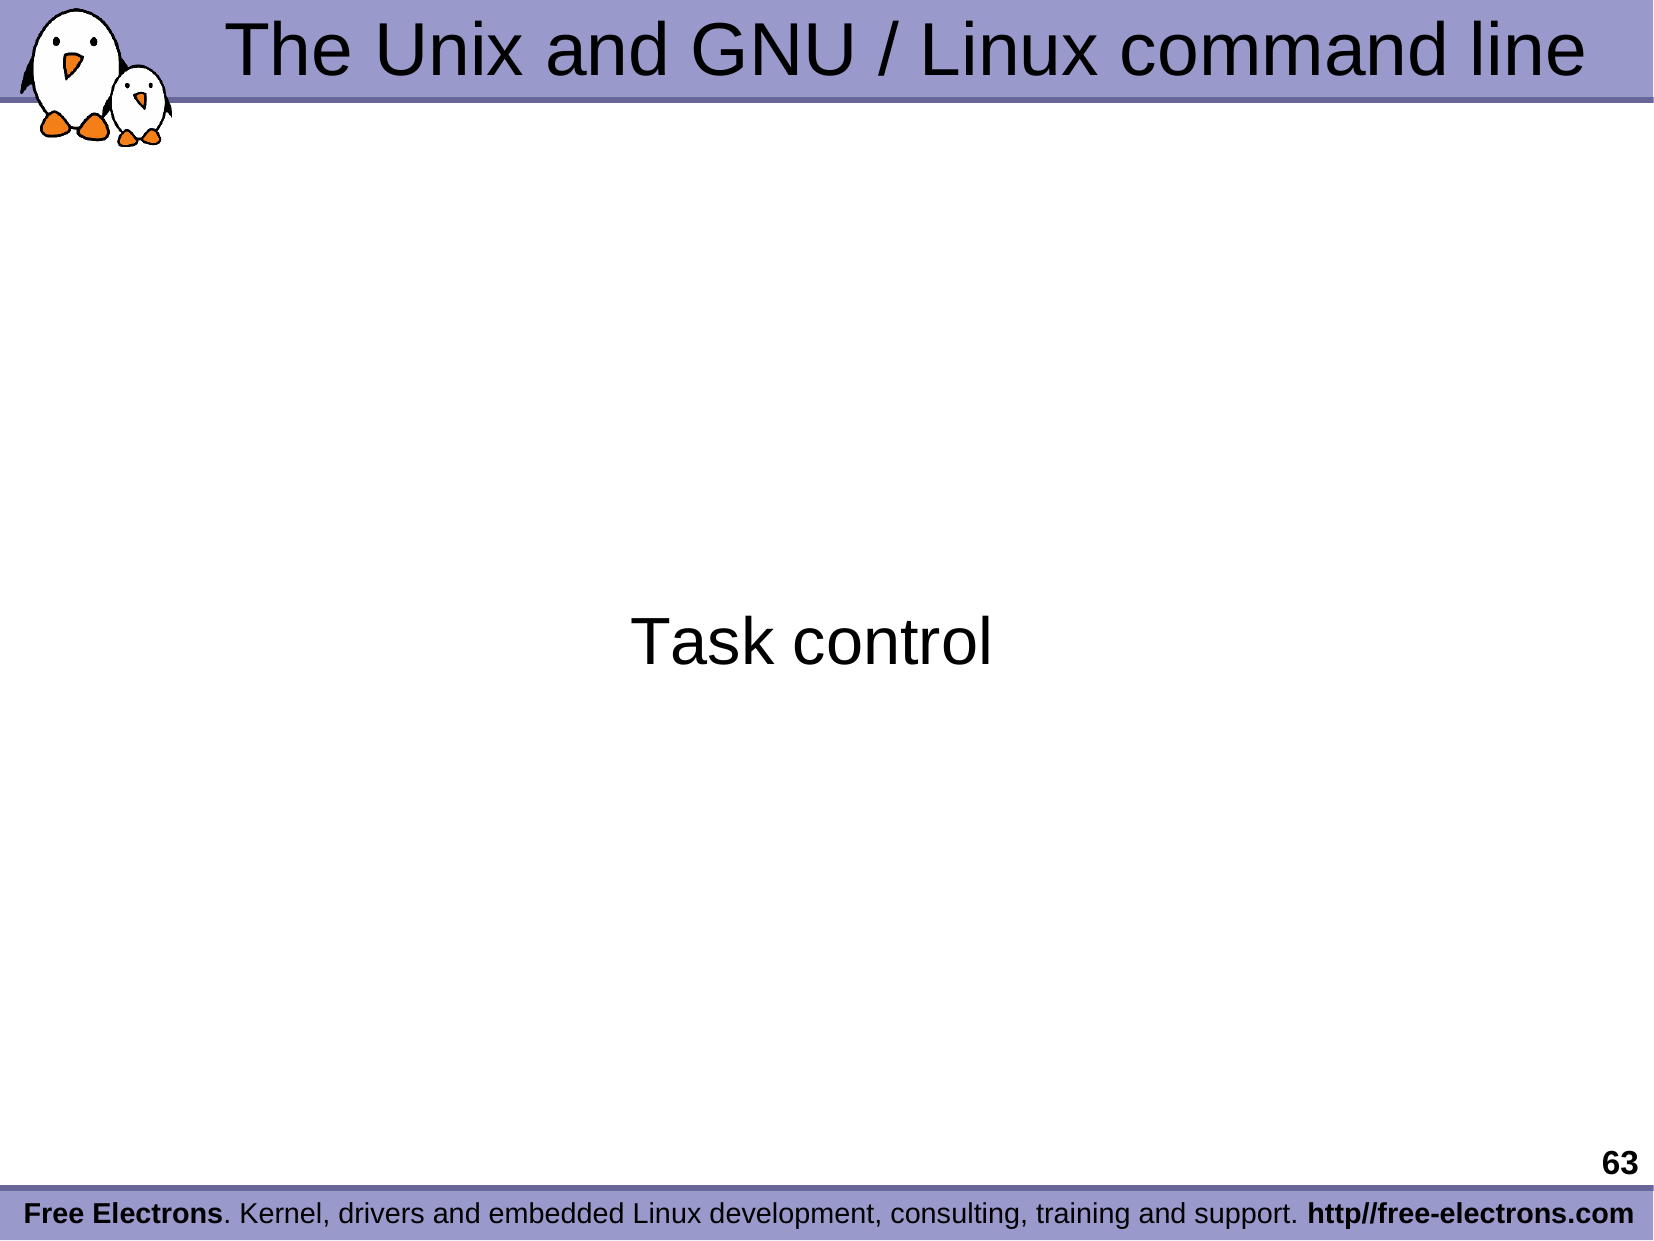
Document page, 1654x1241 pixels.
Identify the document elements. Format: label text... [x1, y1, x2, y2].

title The Unix and GNU / Linux command line [161, 0, 1651, 100]
picture [20, 8, 172, 147]
subtitle Task control [105, 216, 1518, 1066]
